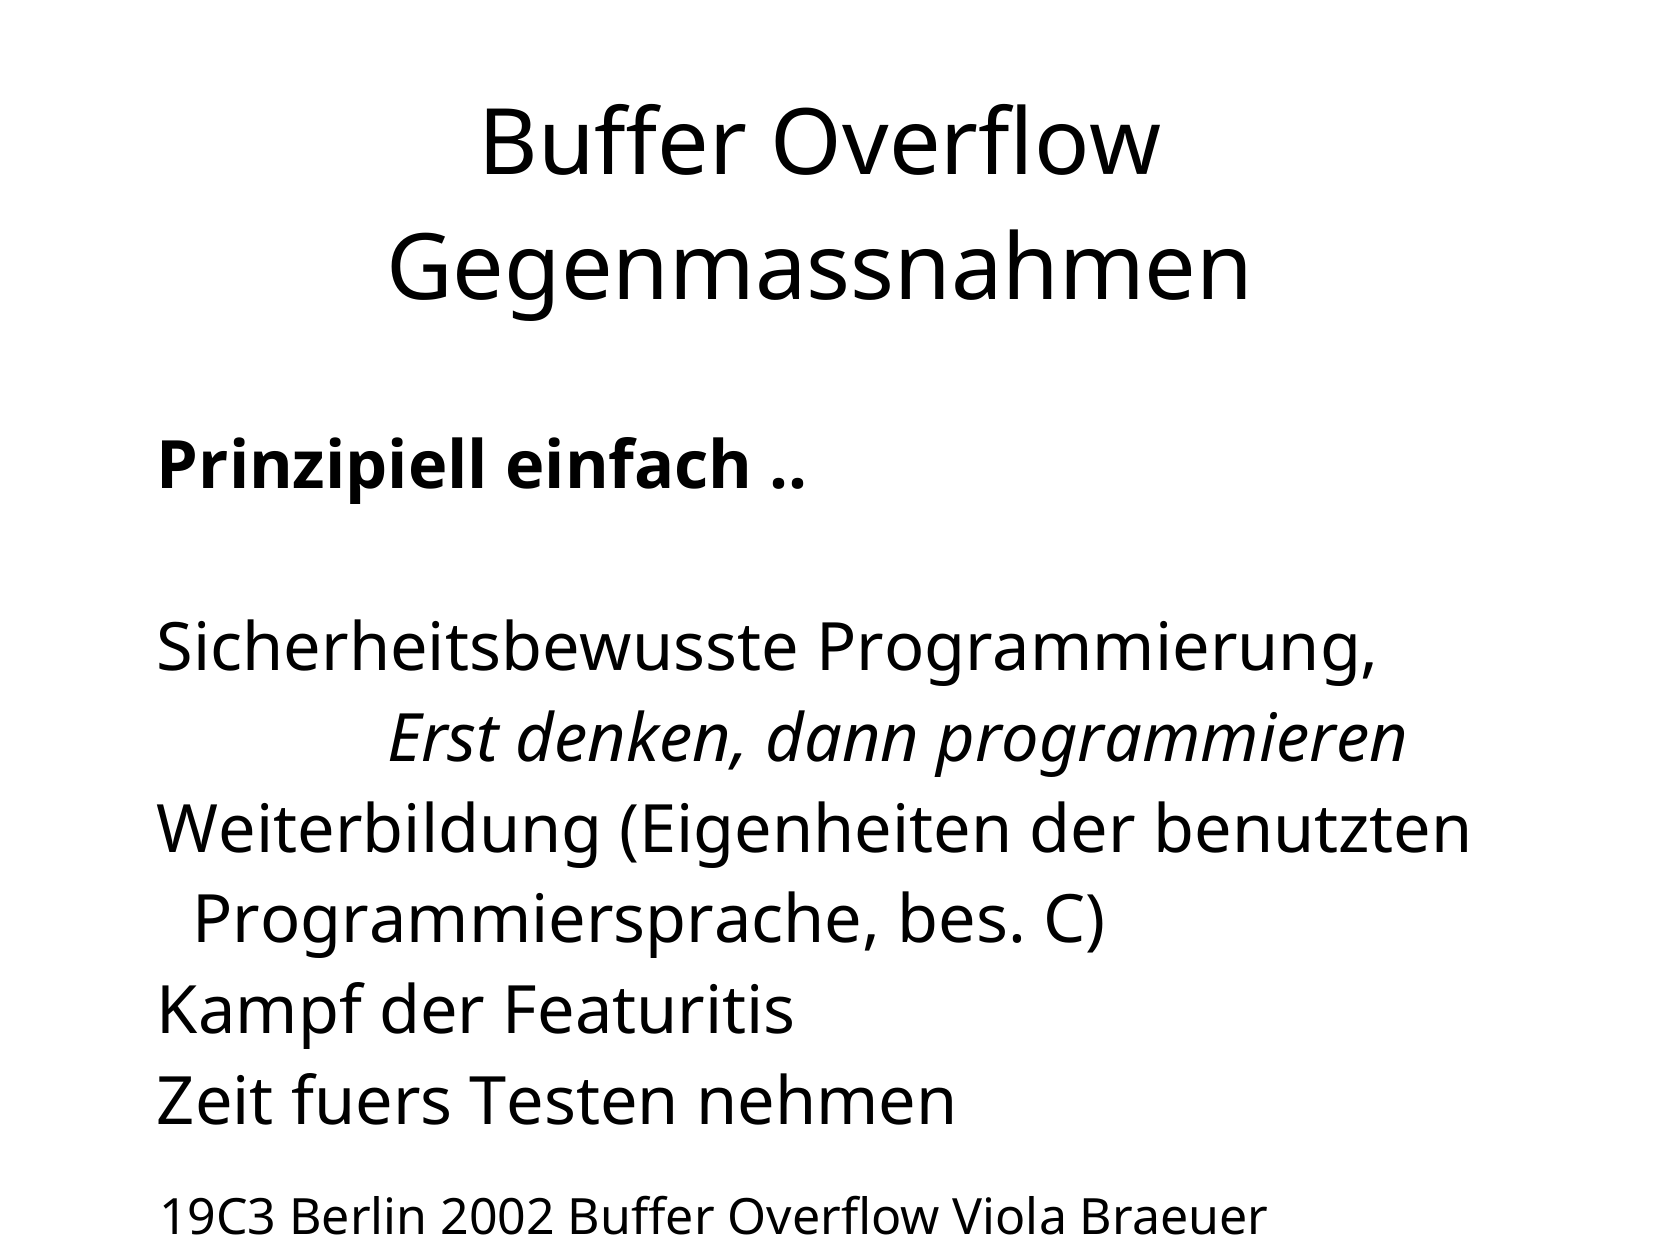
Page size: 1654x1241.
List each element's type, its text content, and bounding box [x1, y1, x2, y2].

text_box Prinzipiell einfach .. Sicherheitsbewusste Programmierung, Erst denken, dann programmieren Weiterbildung (Eigenheiten der benutzten Programmiersprache, bes. C) Kampf der Featuritis Zeit fuers Testen nehmen [121, 326, 1534, 1144]
text_box 19C3 Berlin 2002 Buffer Overflow Viola Braeuer [159, 1112, 1269, 1241]
text_box Buffer Overflow Gegenmassnahmen [114, 0, 1527, 327]
